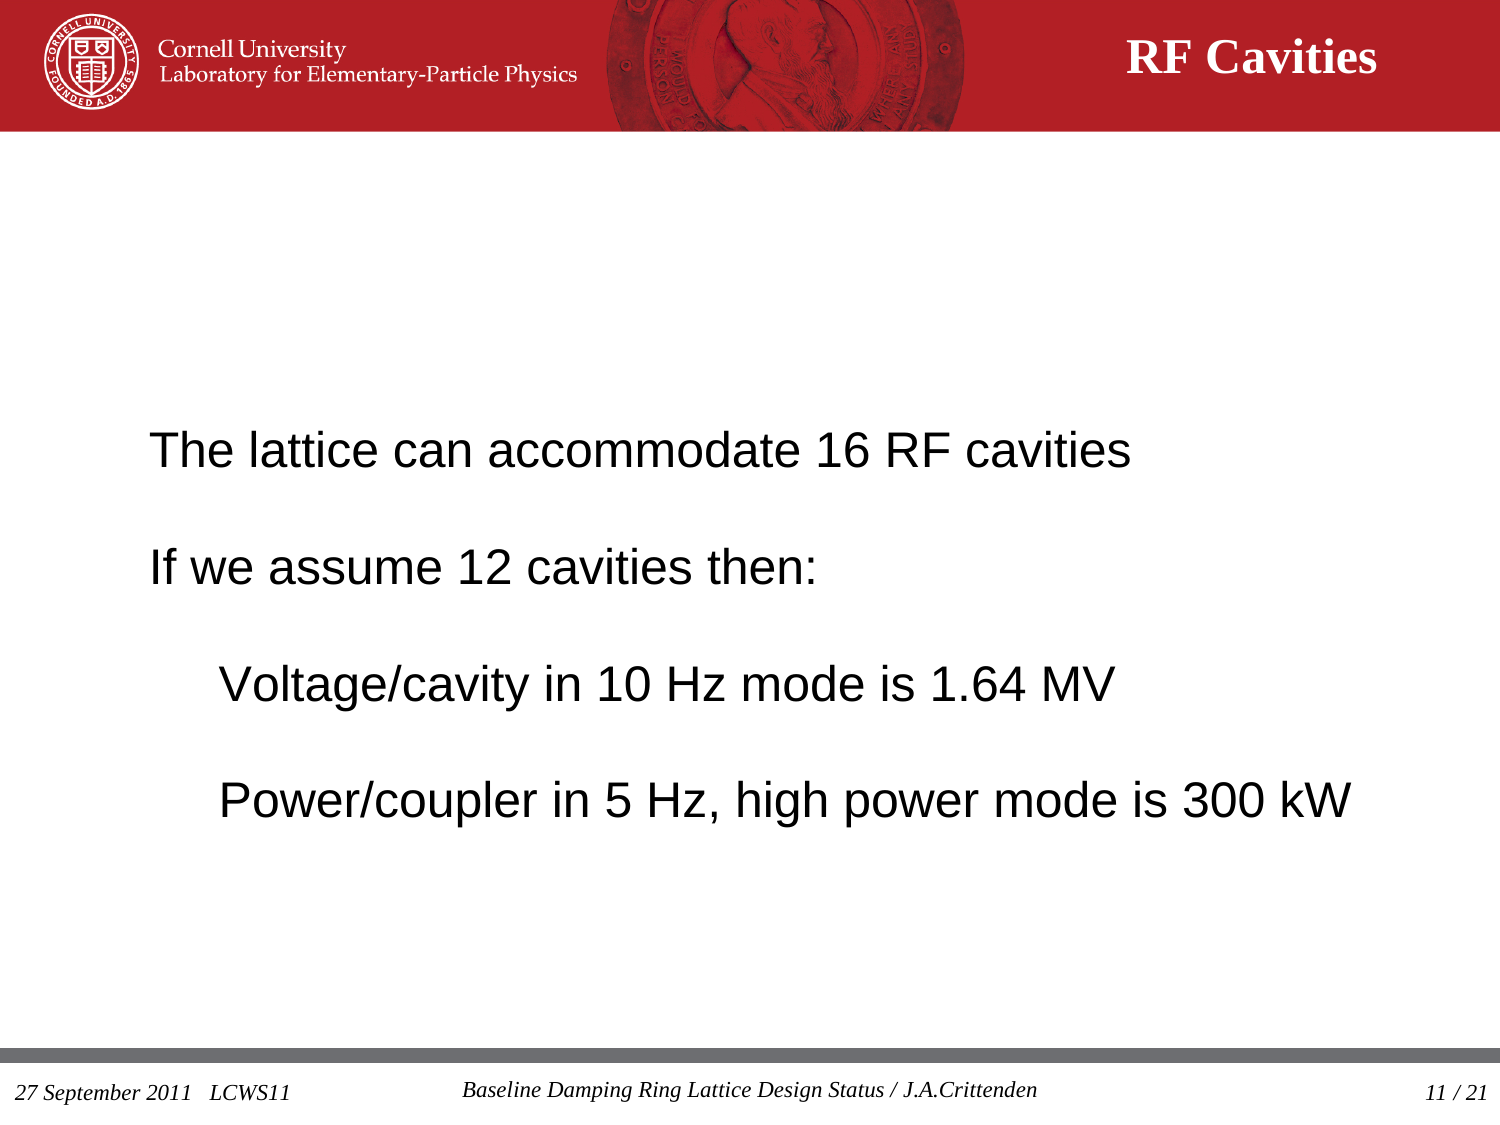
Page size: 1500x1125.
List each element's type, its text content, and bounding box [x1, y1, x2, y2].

text_box The lattice can accommodate 16 RF cavities If we assume 12 cavities then: Voltage/cavity in 10 Hz mode is 1.64 MV Power/coupler in 5 Hz, high power mode is 300 kW [133, 353, 1426, 975]
picture [0, 0, 1500, 132]
title RF Cavities [1012, 0, 1492, 113]
